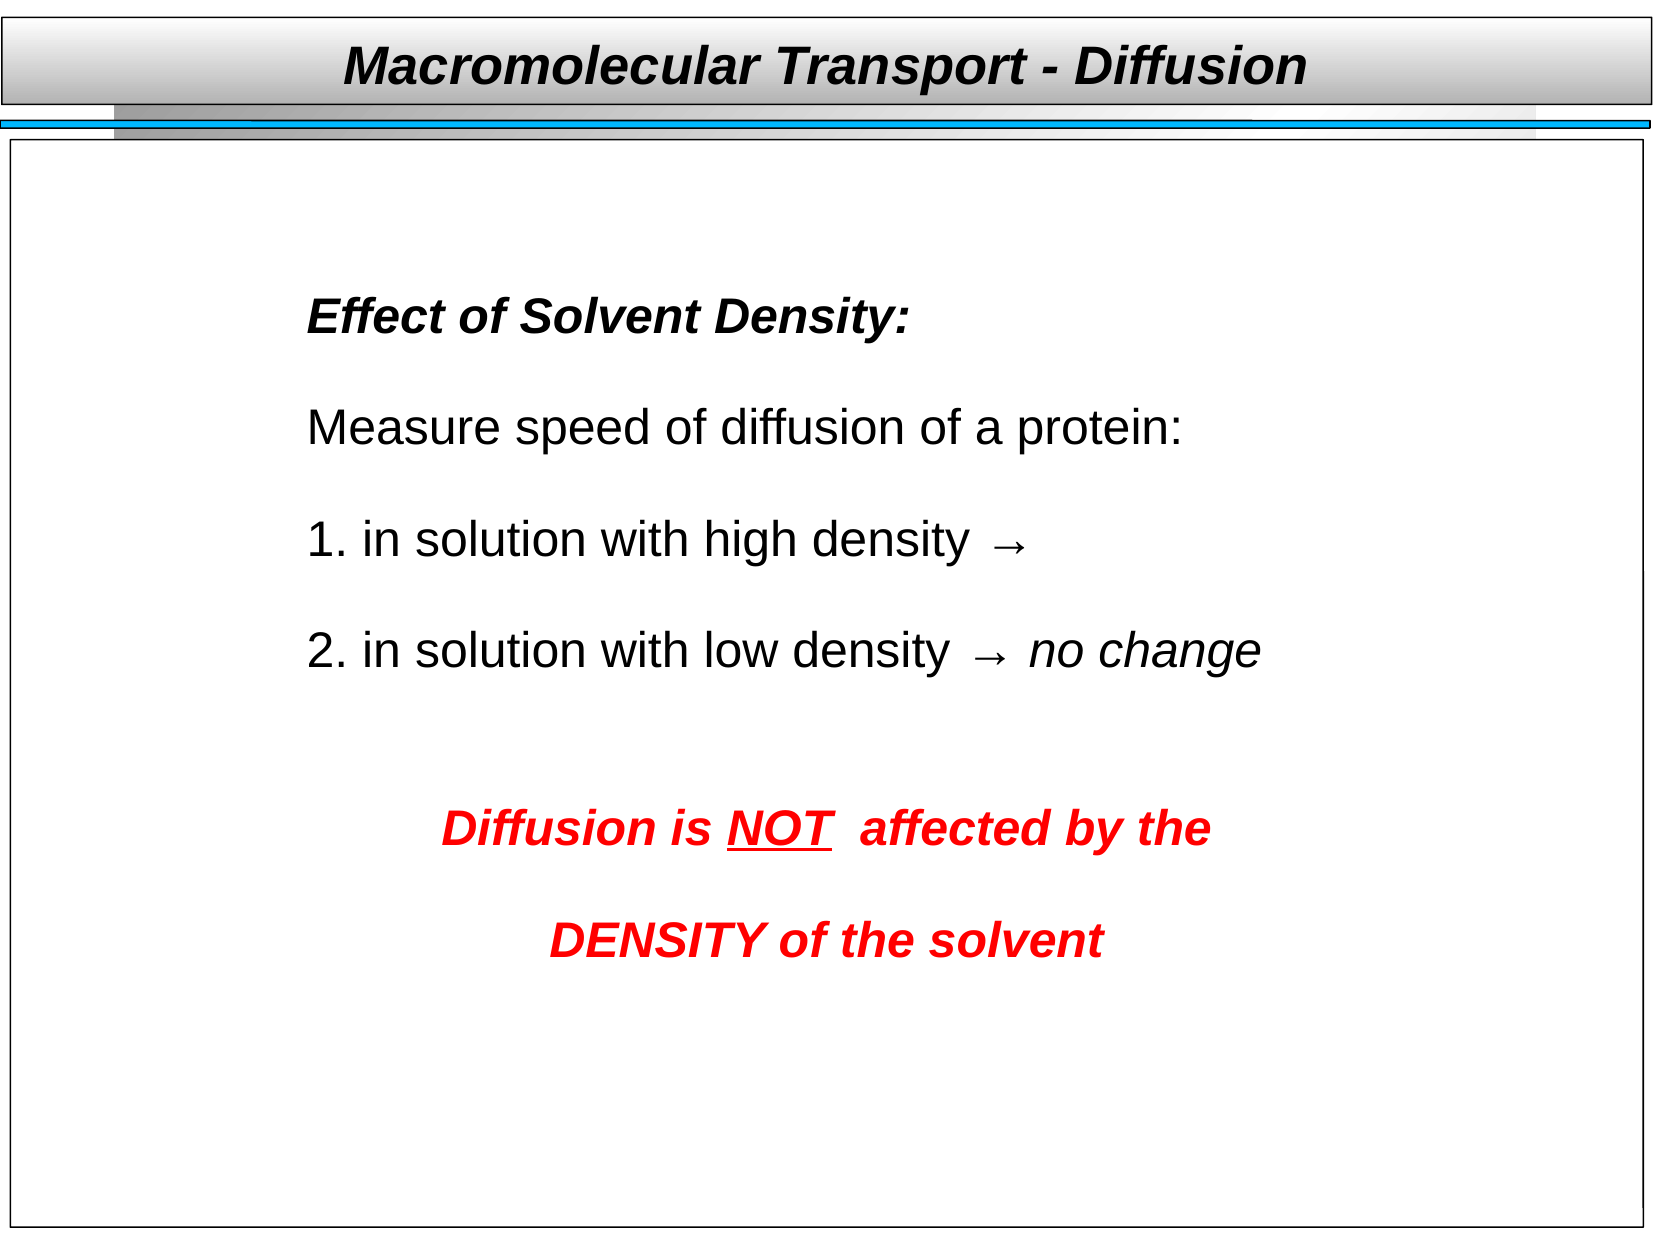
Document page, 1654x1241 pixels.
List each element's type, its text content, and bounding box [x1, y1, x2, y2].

text_box Diffusion is NOT affected by the DENSITY of the solvent [129, 737, 1525, 976]
text_box Macromolecular Transport - Diffusion [1, 17, 1652, 105]
text_box [0, 120, 1651, 129]
text_box [10, 139, 1644, 1228]
text_box Effect of Solvent Density: Measure speed of diffusion of a protein: 1. in solution with high density → 2. in solution with low density → no change [291, 280, 1362, 686]
